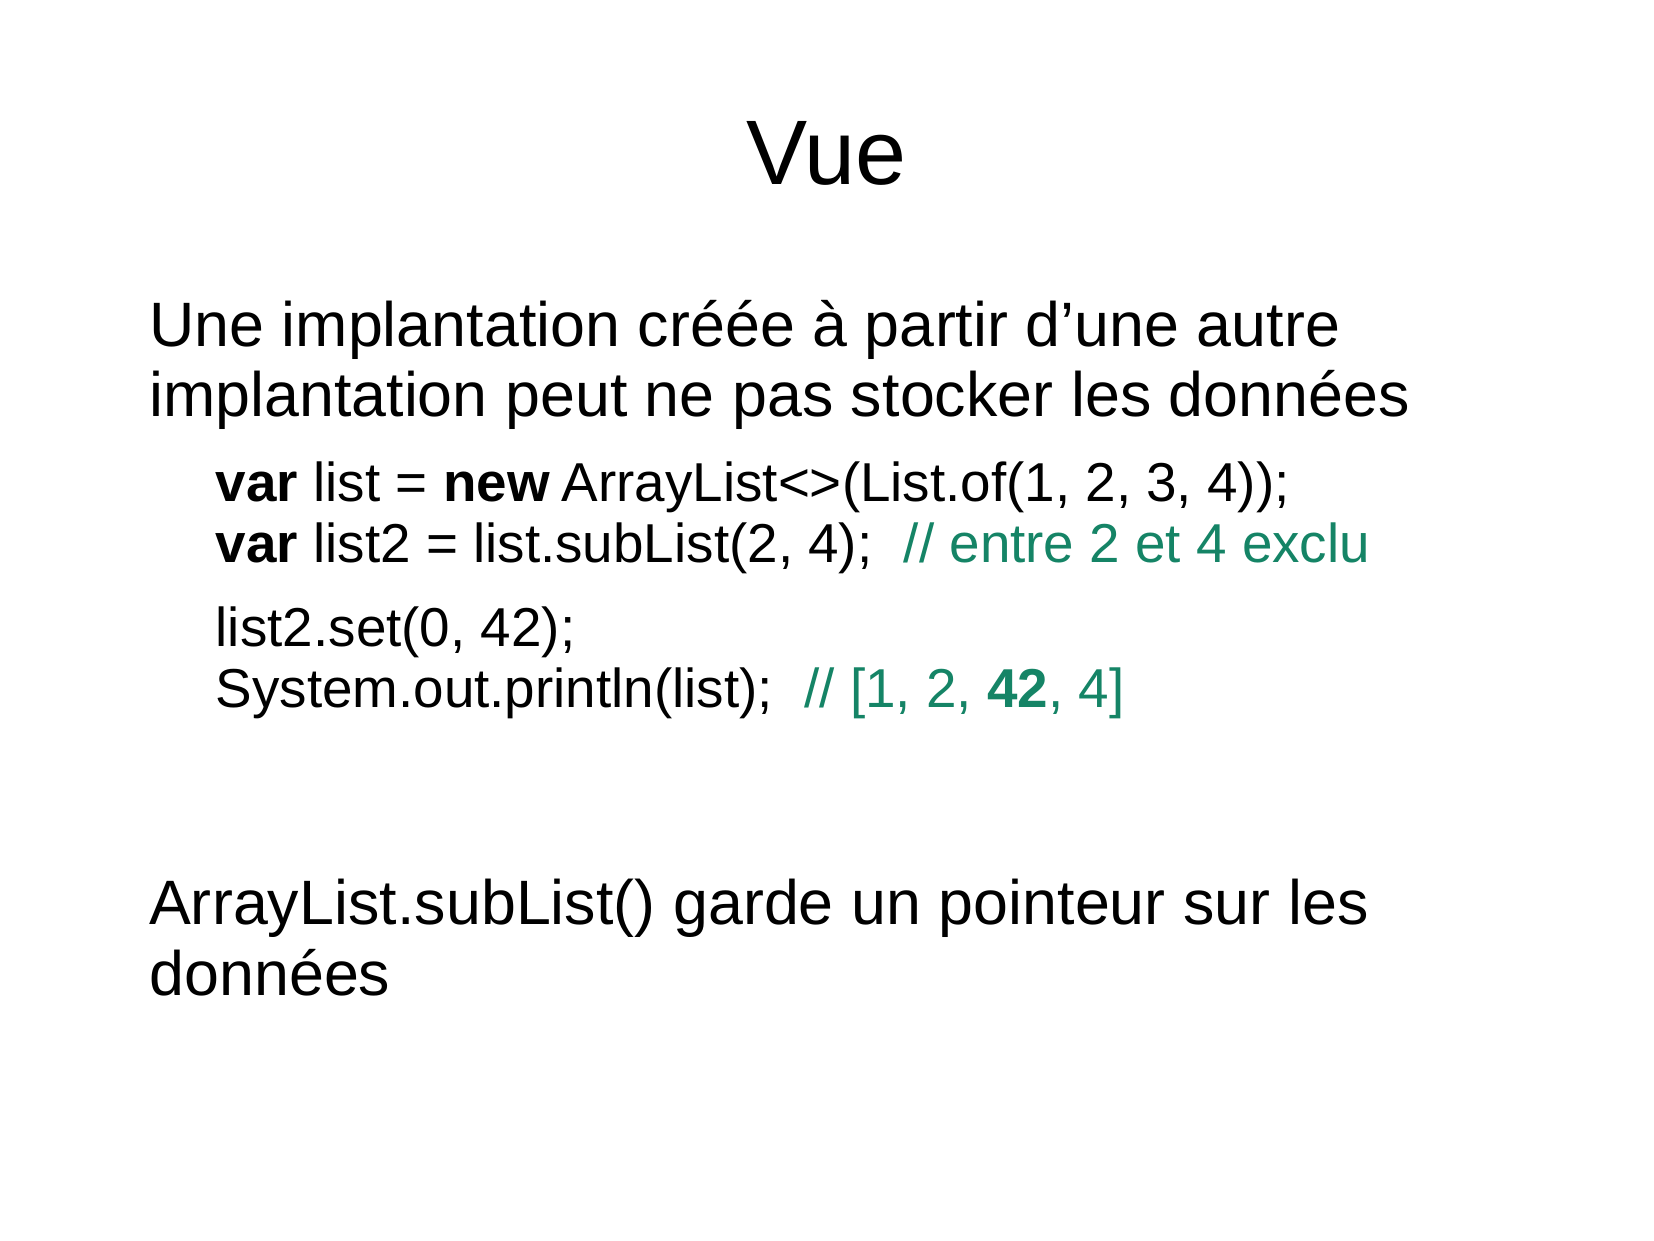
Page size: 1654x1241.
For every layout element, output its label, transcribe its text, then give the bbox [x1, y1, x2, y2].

list Une implantation créée à partir d’une autre implantation peut ne pas stocker les données var list = new ArrayList<>(List.of(1, 2, 3, 4)); var list2 = list.subList(2, 4); // entre 2 et 4 exclu list2.set(0, 42); System.out.println(list); // [1, 2, 42, 4] ArrayList.subList() garde un pointeur sur les données [82, 290, 1571, 1010]
title Vue [82, 49, 1571, 257]
